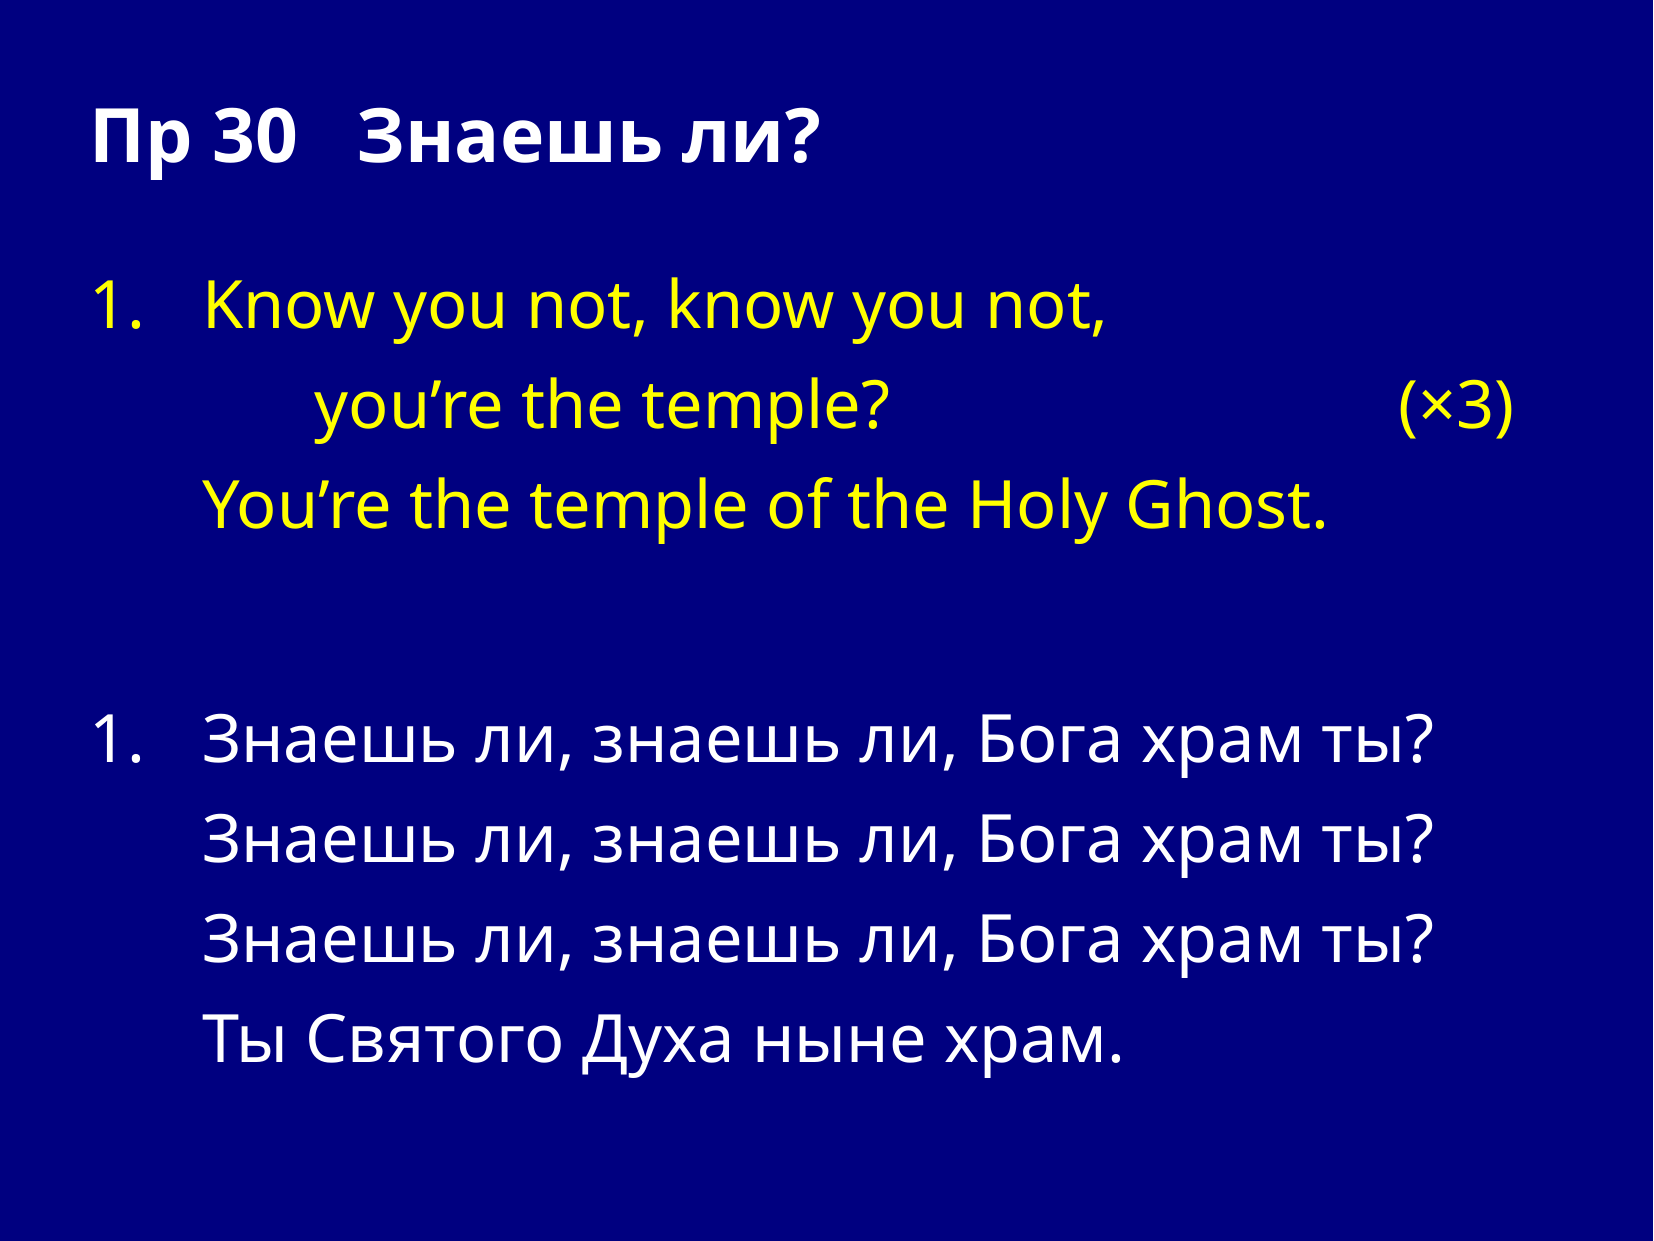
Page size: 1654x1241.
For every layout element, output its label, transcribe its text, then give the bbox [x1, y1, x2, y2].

text_box Пр 30 Знаешь ли? [75, 75, 1576, 188]
text_box 1. Знаешь ли, знаешь ли, Бога храм ты? Знаешь ли, знаешь ли, Бога храм ты? Знаешь ли, знаешь ли, Бога храм ты? Ты Святого Духа ныне храм. [75, 675, 1576, 1163]
text_box 1. Know you not, know you not, you’re the temple? (×3) You’re the temple of the Holy Ghost. [75, 188, 1576, 638]
